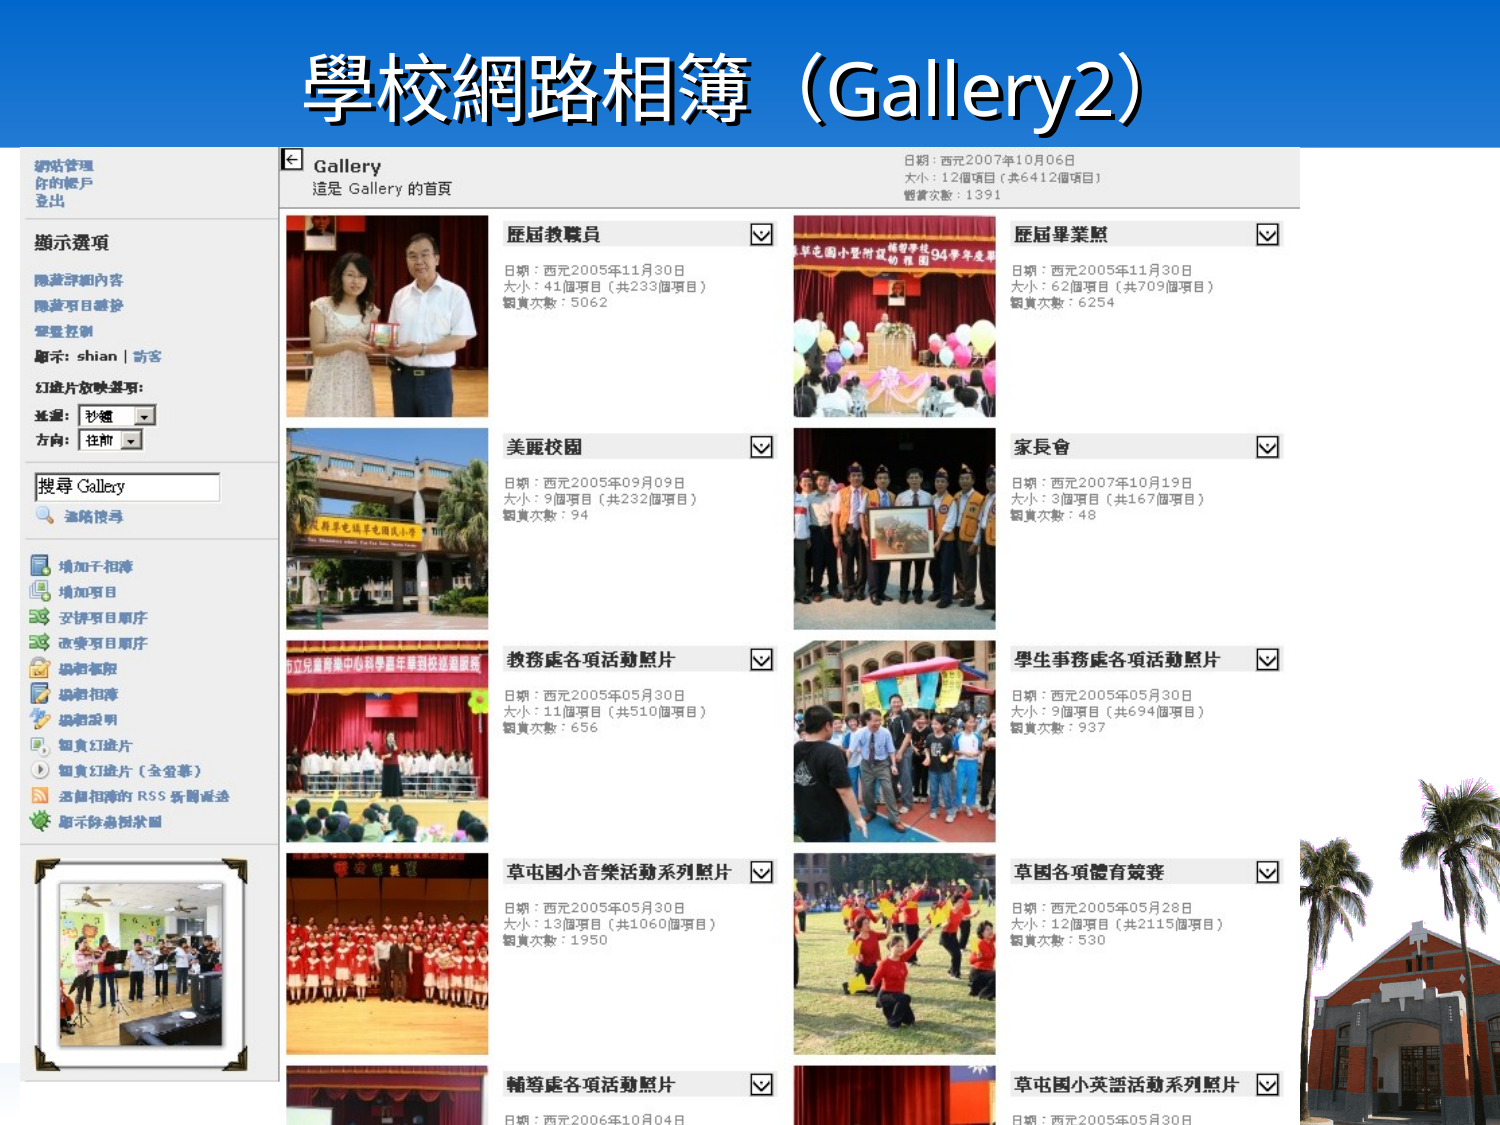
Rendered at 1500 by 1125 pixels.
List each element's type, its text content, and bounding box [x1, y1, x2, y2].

text_box 學校網路相簿（Gallery2） [0, 29, 1500, 120]
picture [20, 147, 1500, 1125]
